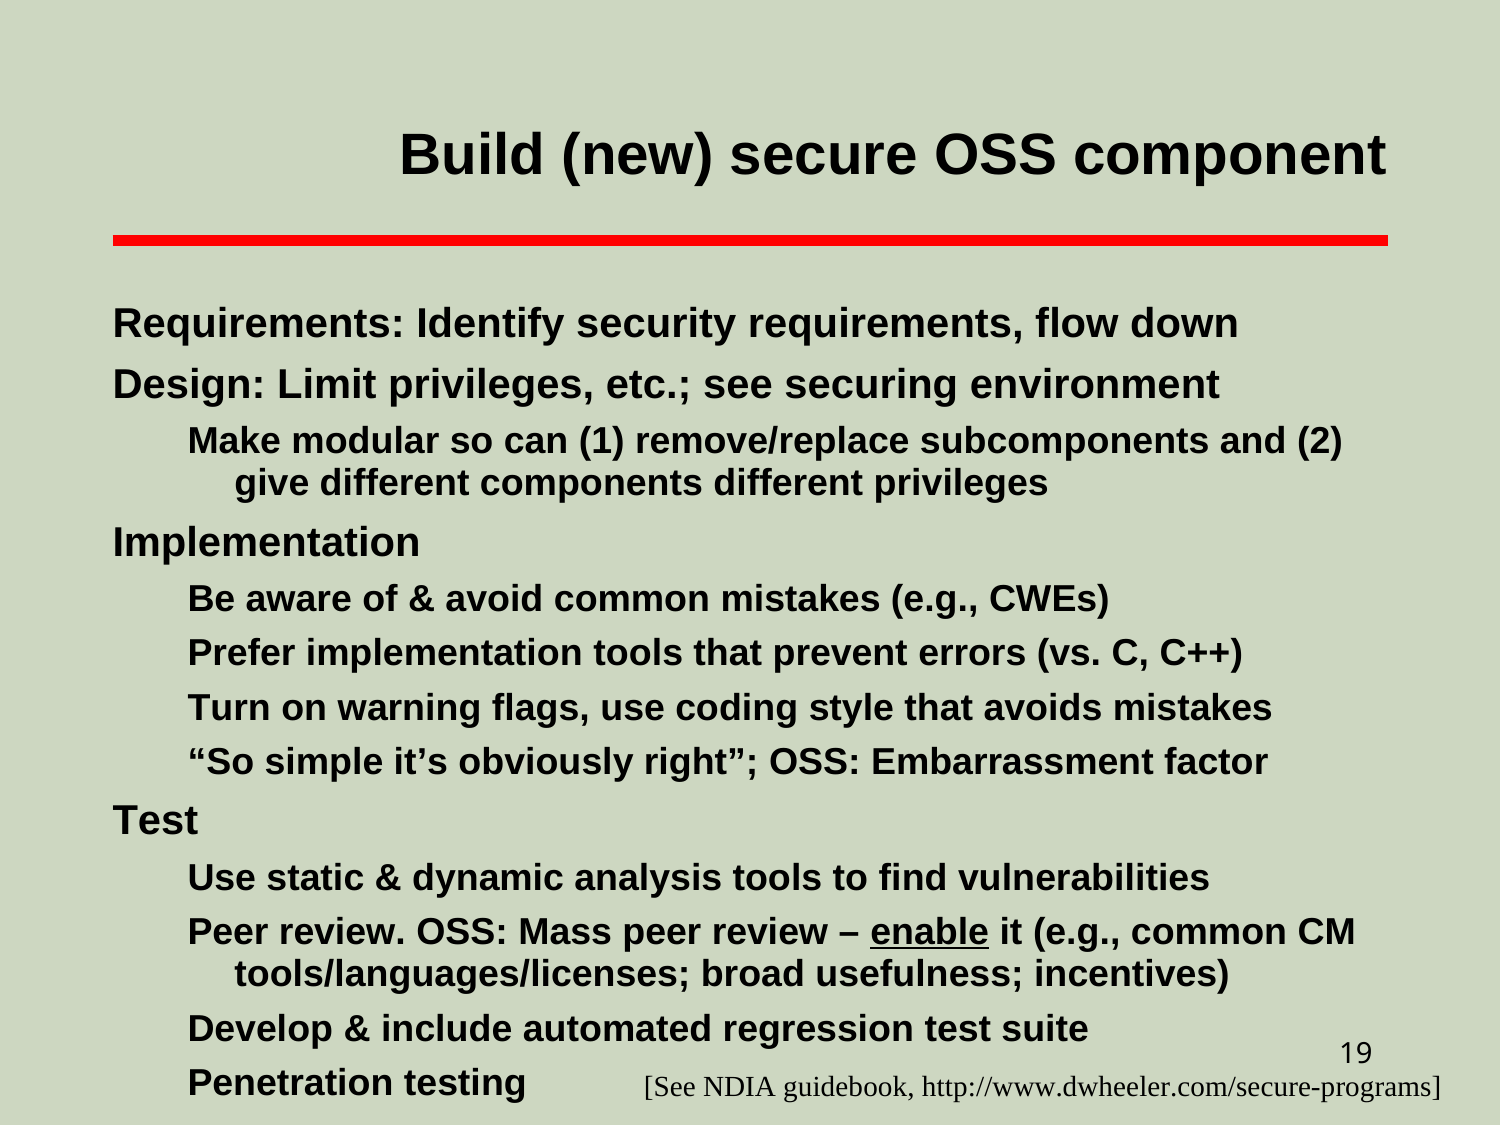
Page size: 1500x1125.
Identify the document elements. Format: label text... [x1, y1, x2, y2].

text_box [See NDIA guidebook, http://www.dwheeler.com/secure-programs] [600, 1067, 1487, 1106]
title Build (new) secure OSS component [337, 93, 1388, 217]
list Requirements: Identify security requirements, flow down Design: Limit privileges, etc.; see securing environment Make modular so can (1) remove/replace subcomponents and (2) give different components different privileges Implementation Be aware of & avoid common mistakes (e.g., CWEs) Prefer implementation tools that prevent errors (vs. C, C++) Turn on warning flags, use coding style that avoids mistakes “So simple it’s obviously right”; OSS: Embarrassment factor Test Use static & dynamic analysis tools to find vulnerabilities Peer review. OSS: Mass peer review – enable it (e.g., common CM tools/languages/licenses; broad usefulness; incentives) Develop & include automated regression test suite Penetration testing [112, 299, 1388, 1104]
